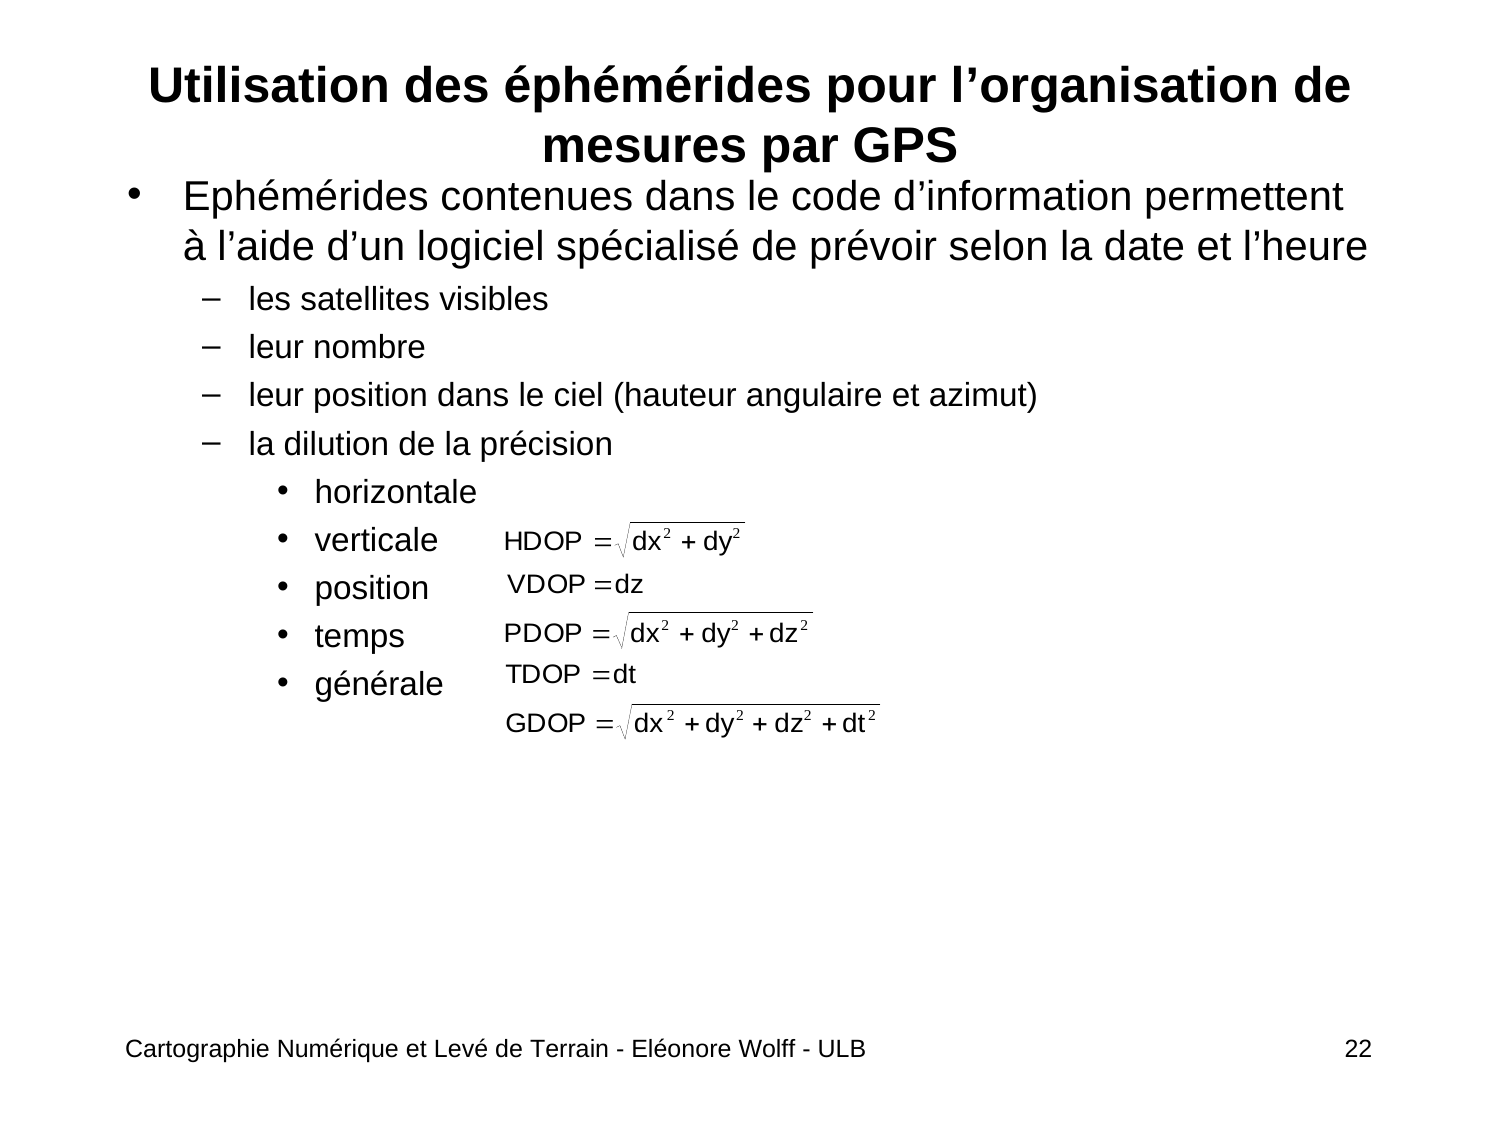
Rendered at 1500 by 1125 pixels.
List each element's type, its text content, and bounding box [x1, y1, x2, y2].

picture [501, 515, 896, 762]
list Ephémérides contenues dans le code d’information permettent à l’aide d’un logiciel spécialisé de prévoir selon la date et l’heure les satellites visibles leur nombre leur position dans le ciel (hauteur angulaire et azimut)‏ la dilution de la précision horizontale verticale position temps générale [112, 160, 1388, 1012]
text_box Cartographie Numérique et Levé de Terrain - Eléonore Wolff - ULB [110, 1024, 1271, 1100]
text_box <number> [1279, 1024, 1388, 1100]
title Utilisation des éphémérides pour l’organisation de mesures par GPS [112, 44, 1388, 160]
